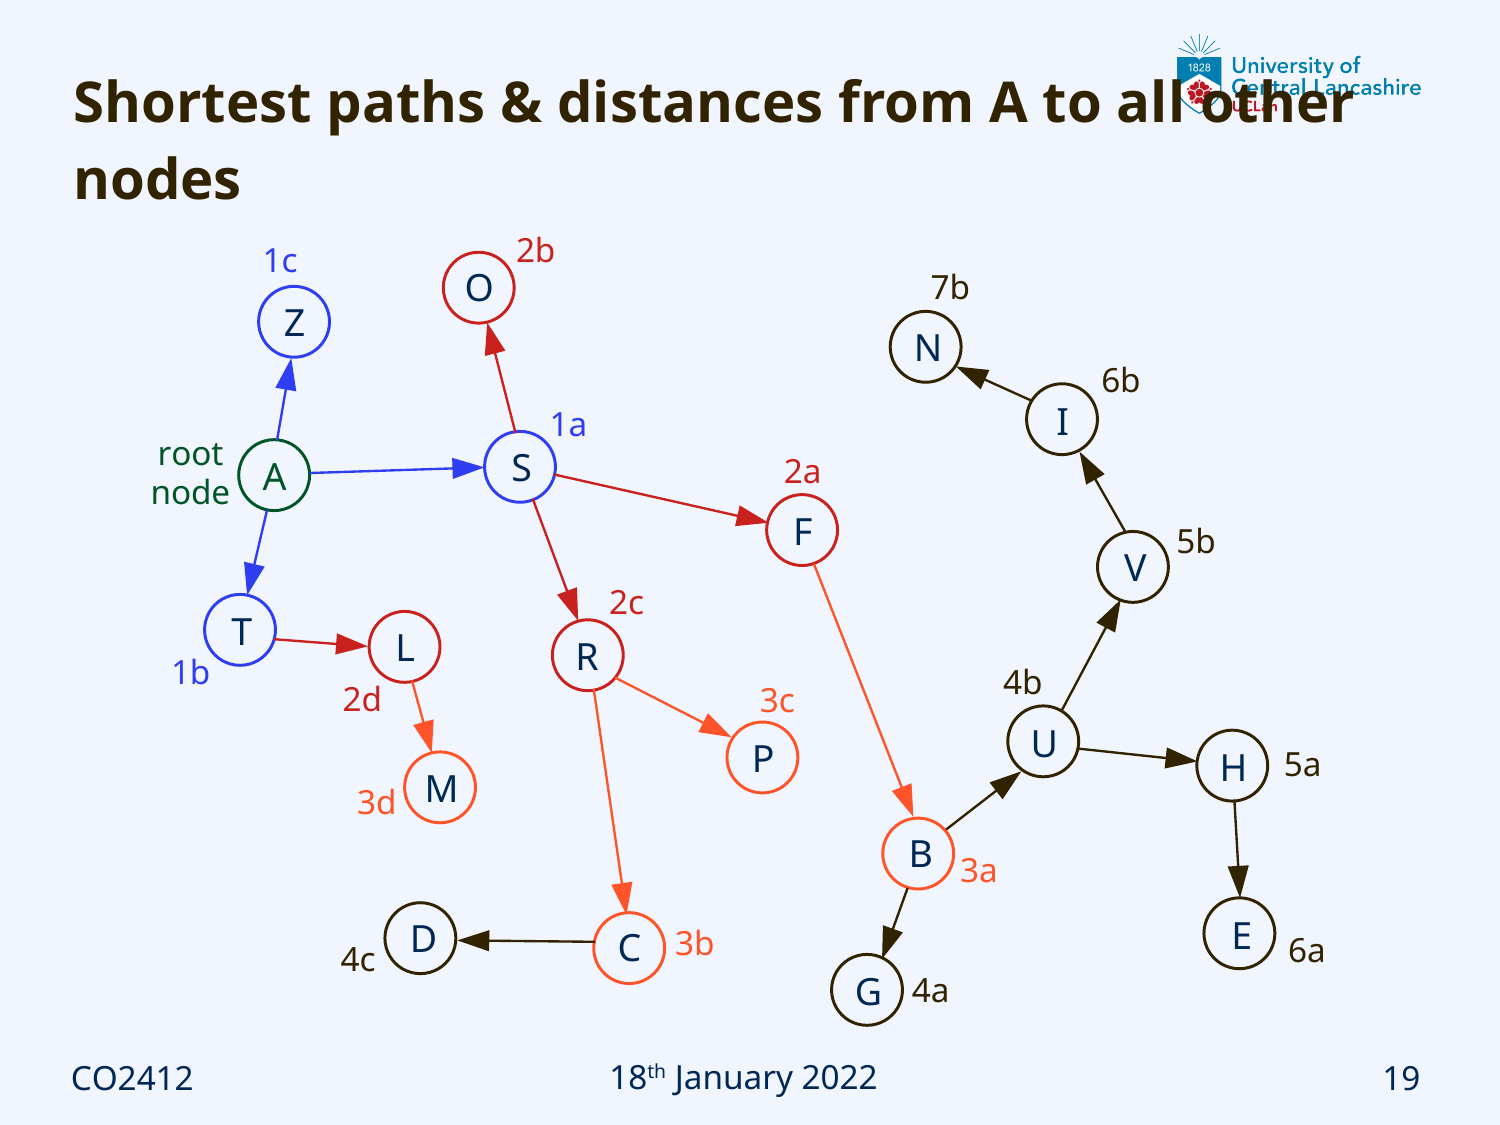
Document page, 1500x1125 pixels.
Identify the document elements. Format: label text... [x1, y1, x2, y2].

text_box 3a [942, 842, 1016, 897]
text_box M [409, 757, 472, 818]
text_box root node [124, 424, 257, 520]
text_box 1c [242, 231, 319, 287]
text_box 2d [321, 670, 404, 726]
text_box A [257, 445, 306, 506]
text_box U [1013, 712, 1076, 773]
text_box I [1032, 390, 1094, 450]
text_box 6b [1084, 351, 1158, 407]
text_box 1b [152, 643, 229, 699]
text_box 3b [658, 914, 732, 970]
text_box 2c [585, 573, 668, 629]
text_box E [1211, 904, 1273, 965]
text_box C [598, 916, 661, 977]
text_box F [772, 500, 834, 561]
text_box 5b [1159, 513, 1233, 568]
text_box 1a [530, 396, 607, 451]
text_box Z [263, 291, 326, 351]
text_box S [490, 436, 553, 496]
text_box 4a [894, 961, 968, 1017]
text_box 5a [1266, 736, 1340, 791]
text_box O [448, 257, 510, 317]
text_box 2b [494, 221, 577, 277]
text_box 3c [740, 671, 814, 727]
text_box R [556, 625, 618, 686]
text_box 2a [761, 443, 844, 498]
text_box P [732, 727, 794, 788]
text_box B [890, 822, 952, 883]
text_box D [392, 907, 455, 968]
text_box 7b [913, 259, 988, 314]
title Shortest paths & distances from A to all other nodes [58, 54, 1500, 224]
text_box G [837, 960, 900, 1021]
text_box H [1202, 736, 1265, 797]
text_box 4c [321, 930, 395, 986]
text_box N [897, 316, 959, 377]
text_box 4b [986, 653, 1060, 709]
text_box L [374, 616, 436, 677]
text_box V [1104, 536, 1167, 597]
picture [1177, 34, 1421, 54]
text_box 6a [1270, 922, 1344, 978]
text_box 3d [340, 774, 414, 829]
text_box T [211, 600, 273, 661]
